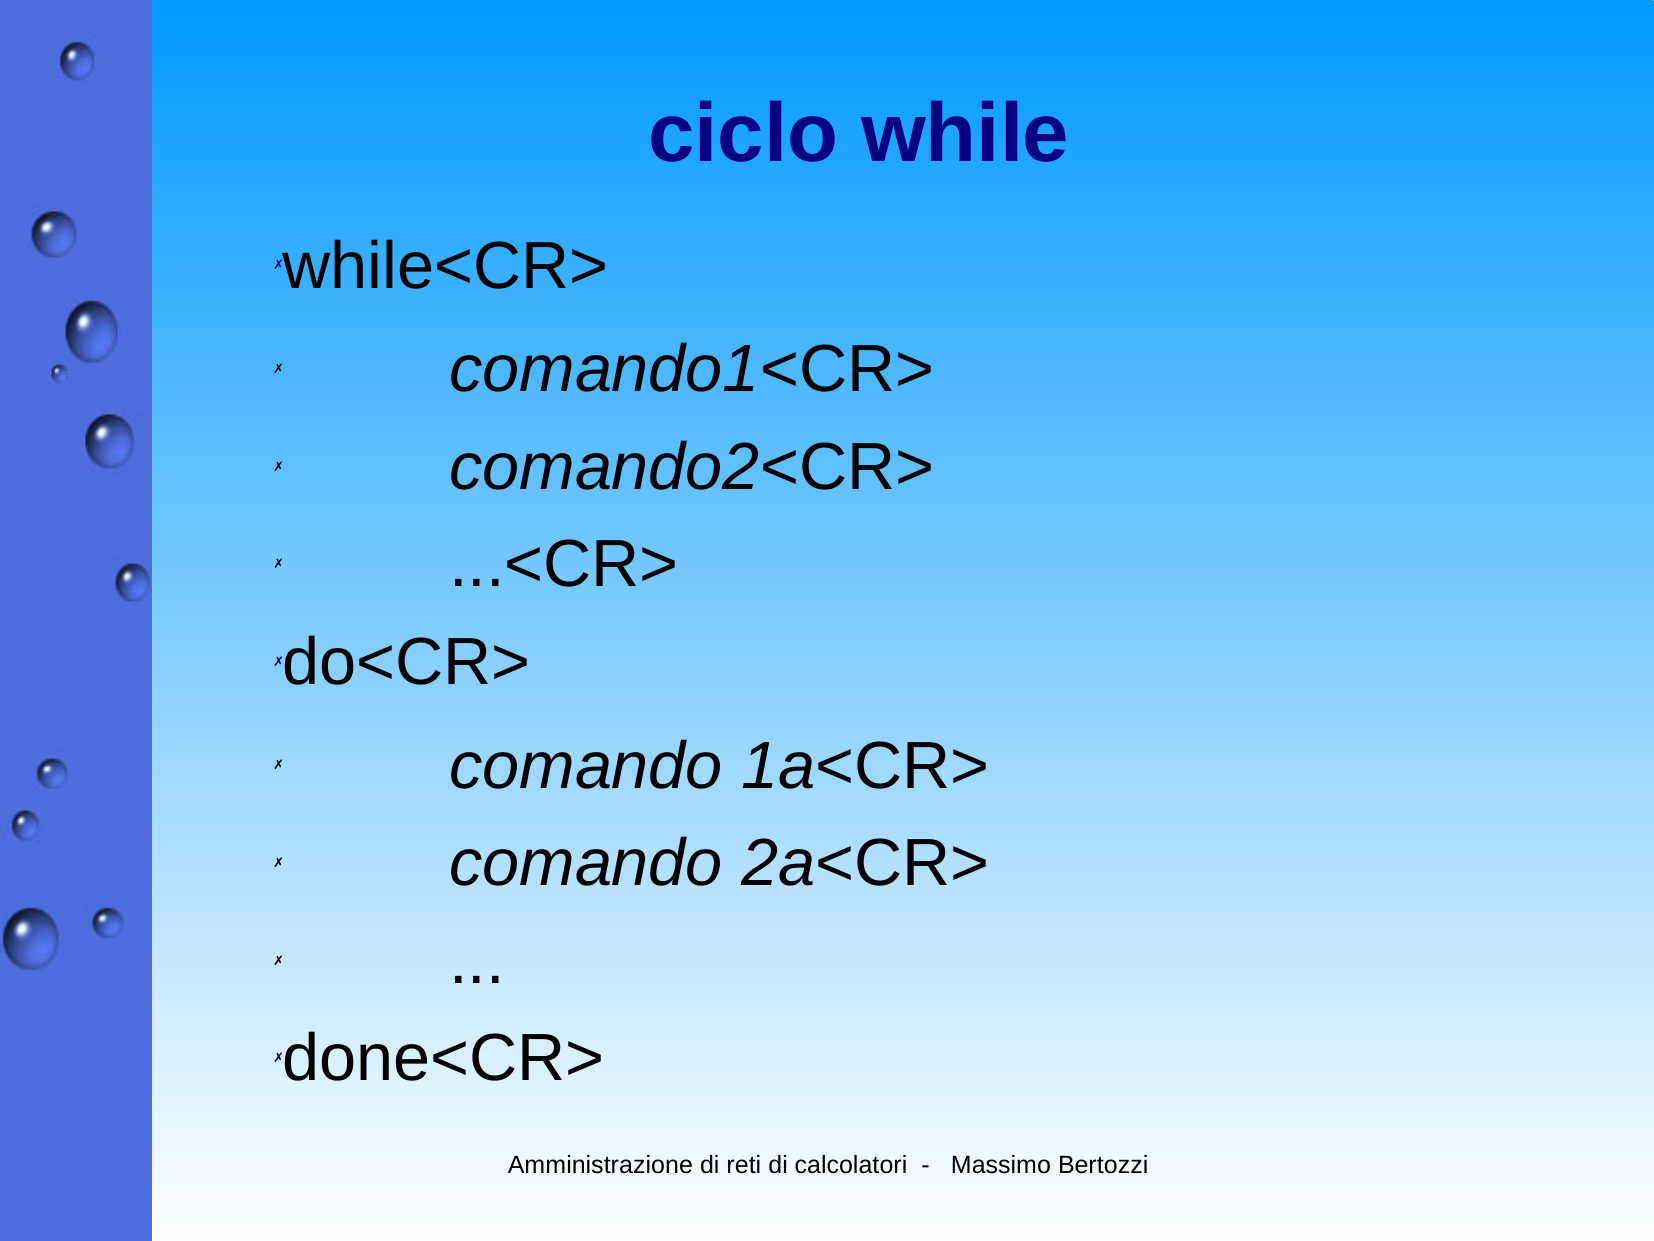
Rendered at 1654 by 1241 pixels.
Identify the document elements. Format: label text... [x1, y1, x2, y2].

picture [0, 0, 152, 1241]
list while<CR> comando1<CR> comando2<CR> ...<CR> do<CR> comando 1a<CR> comando 2a<CR> ... done<CR> [206, 228, 1619, 1125]
title ciclo while [152, 29, 1565, 237]
